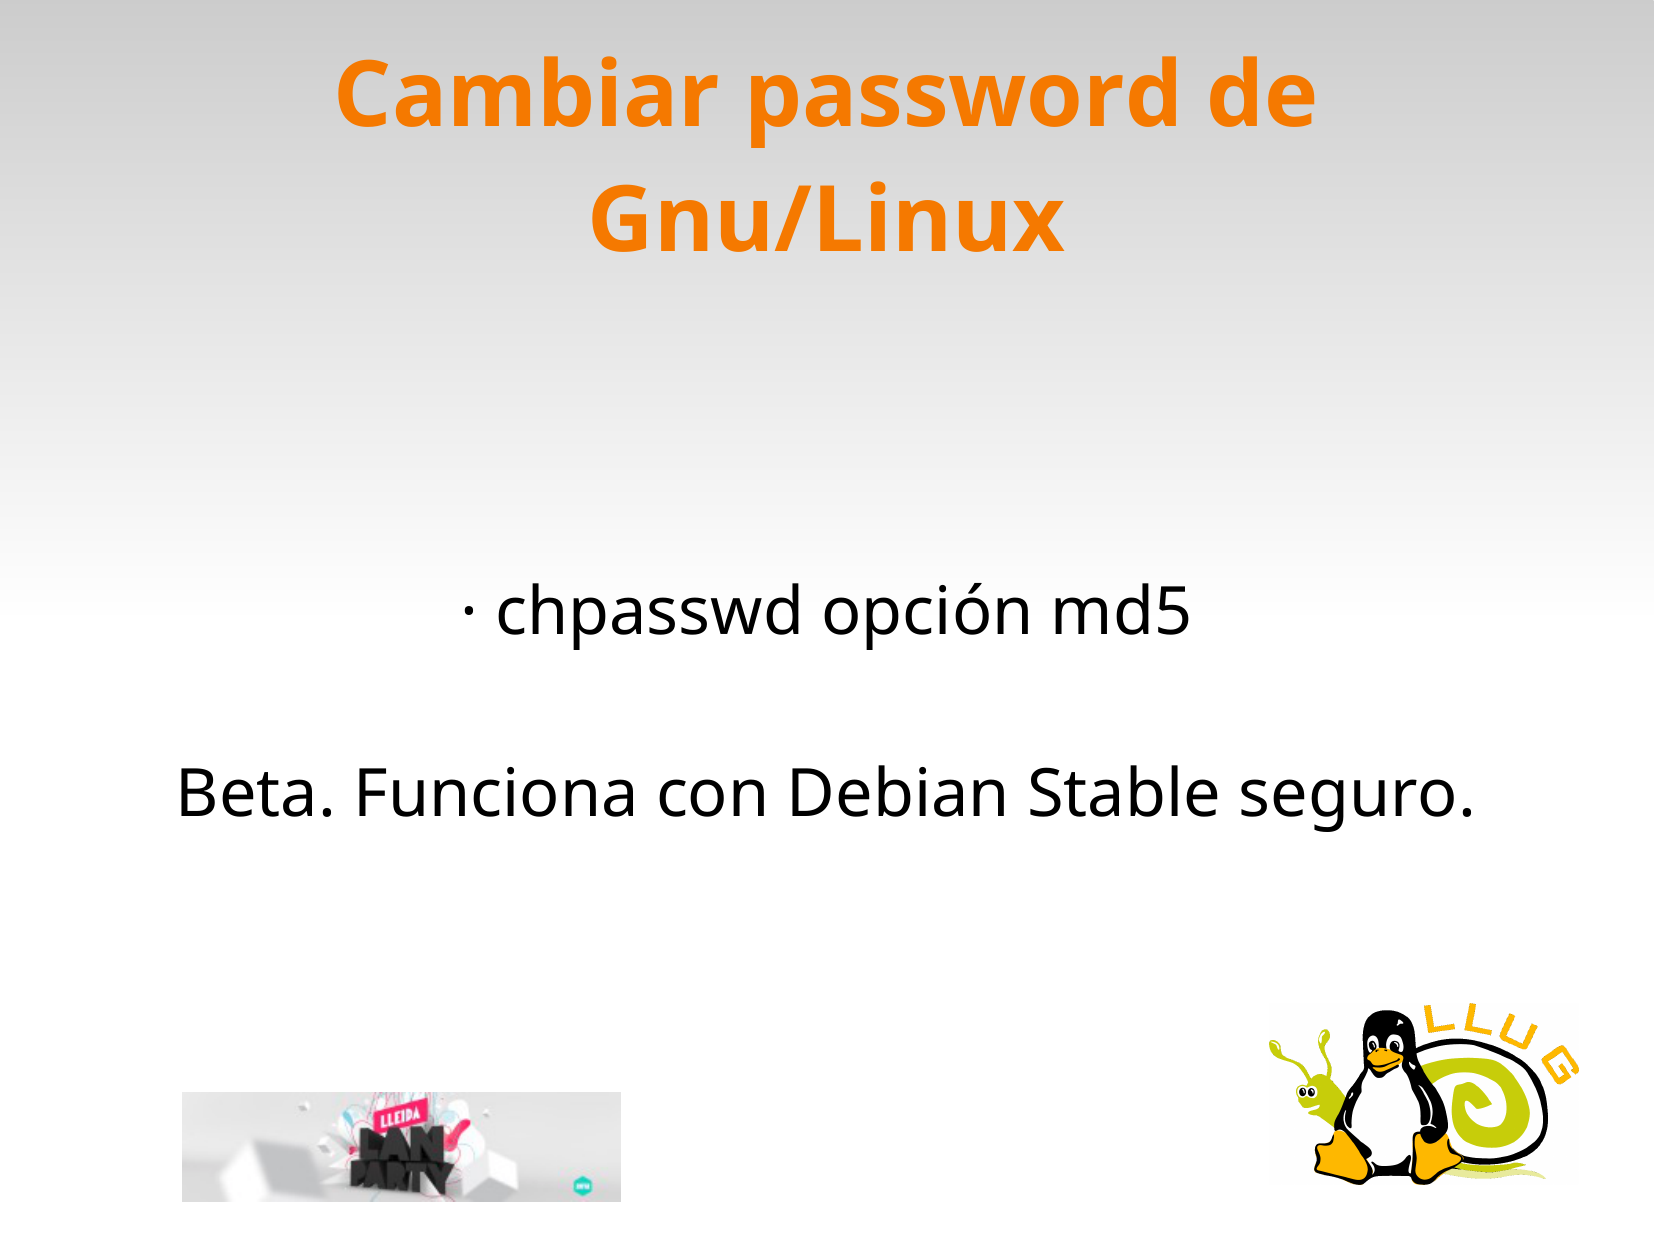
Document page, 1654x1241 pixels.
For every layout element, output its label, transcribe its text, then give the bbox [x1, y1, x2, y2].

title Cambiar password de Gnu/Linux [82, 45, 1571, 261]
picture [1269, 1003, 1579, 1185]
picture [182, 1092, 621, 1202]
subtitle · chpasswd opción md5 Beta. Funciona con Debian Stable seguro. [82, 297, 1571, 1102]
